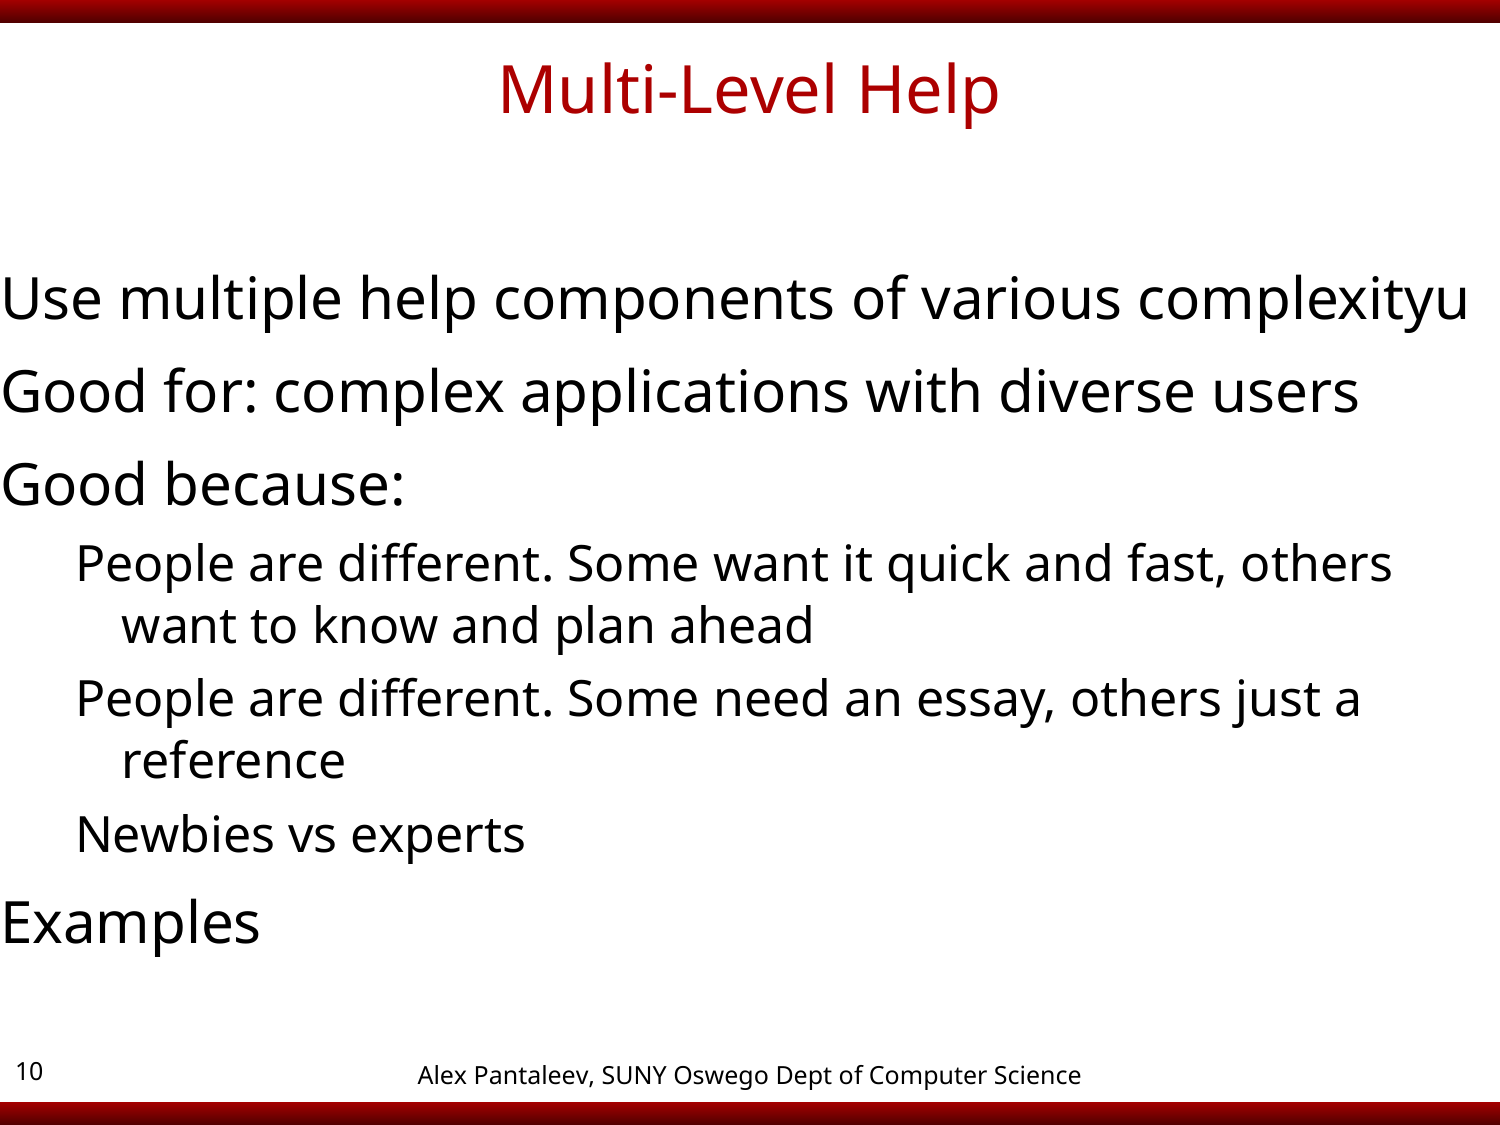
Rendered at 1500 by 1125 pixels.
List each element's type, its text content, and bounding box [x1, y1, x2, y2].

list Use multiple help components of various complexityu Good for: complex applications with diverse users Good because: People are different. Some want it quick and fast, others want to know and plan ahead People are different. Some need an essay, others just a reference Newbies vs experts Examples [0, 262, 1476, 1063]
title Multi-Level Help [0, 24, 1500, 150]
